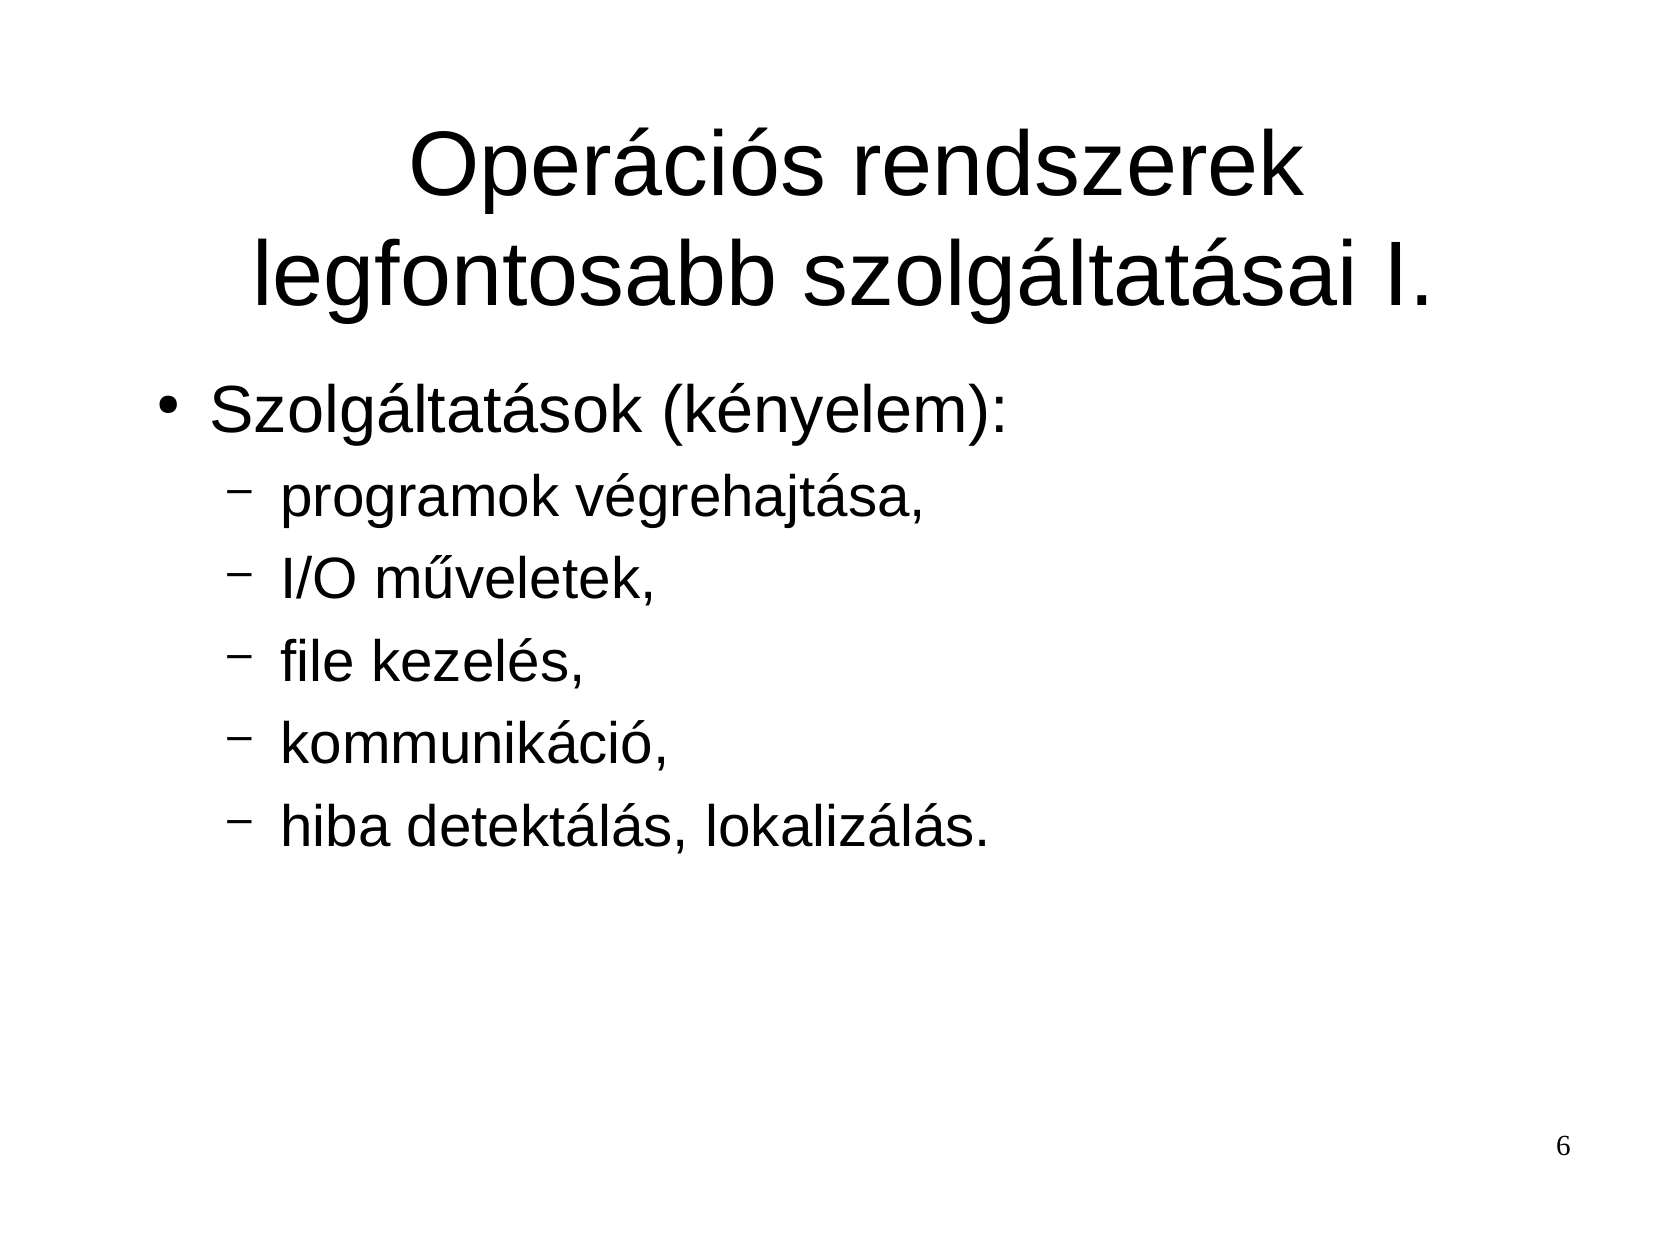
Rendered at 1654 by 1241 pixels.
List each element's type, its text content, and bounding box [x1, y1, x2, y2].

list Szolgáltatások (kényelem): programok végrehajtása, I/O műveletek, file kezelés, kommunikáció, hiba detektálás, lokalizálás. [124, 358, 1530, 1103]
title Operációs rendszerek legfontosabb szolgáltatásai I. [124, 110, 1530, 317]
